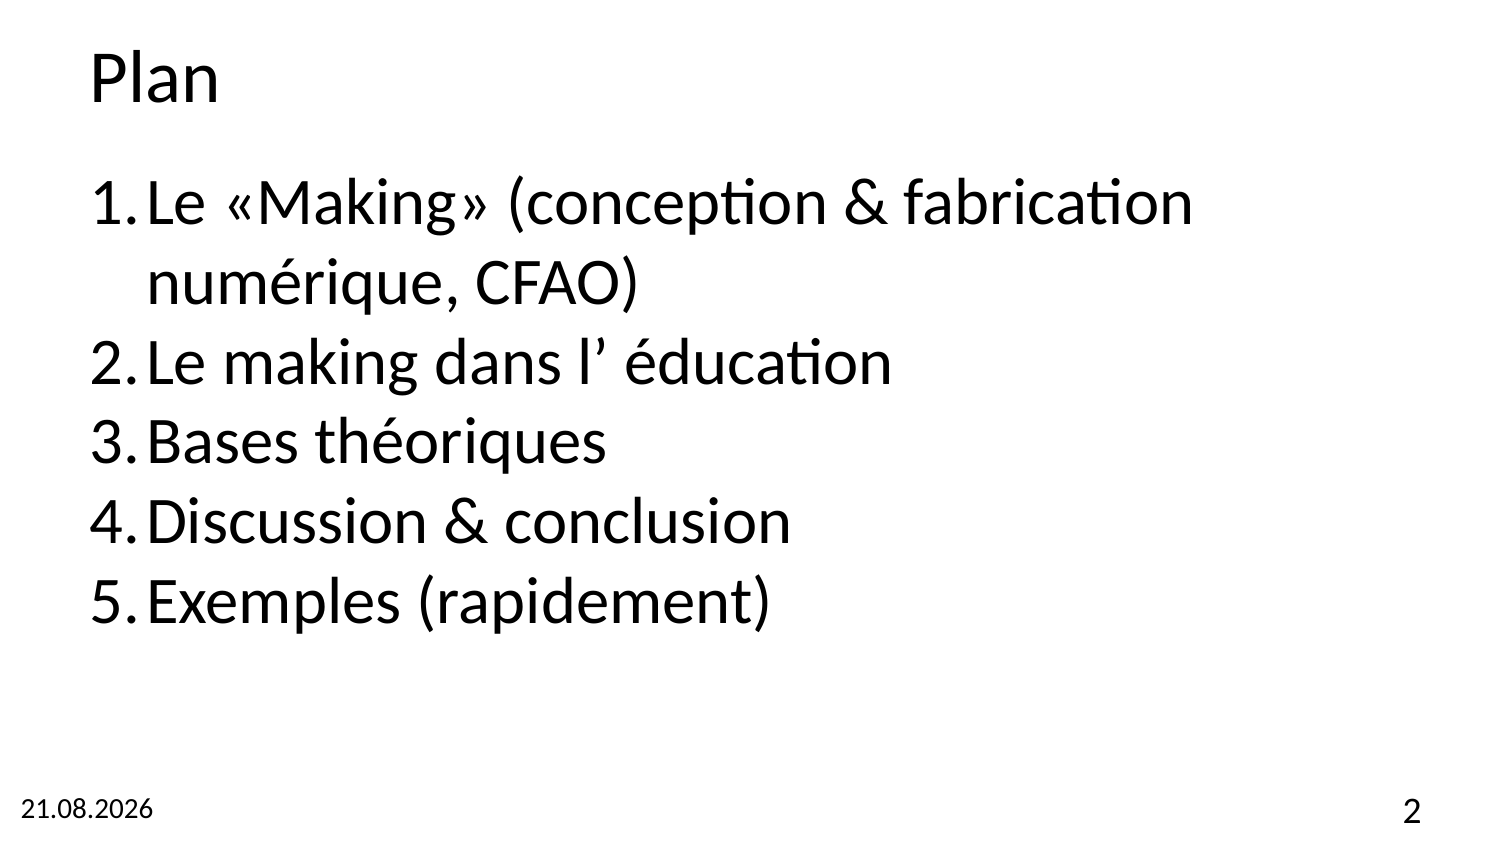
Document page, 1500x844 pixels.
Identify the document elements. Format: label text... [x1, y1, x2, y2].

slide_number <numéro> [1387, 778, 1471, 824]
title Plan [75, 20, 1425, 113]
slide_number 09.06.2022 [5, 782, 356, 827]
text_box Le «Making» (conception & fabrication numérique, CFAO) Le making dans l’ éducation Bases théoriques Discussion & conclusion Exemples (rapidement) [75, 150, 1457, 805]
